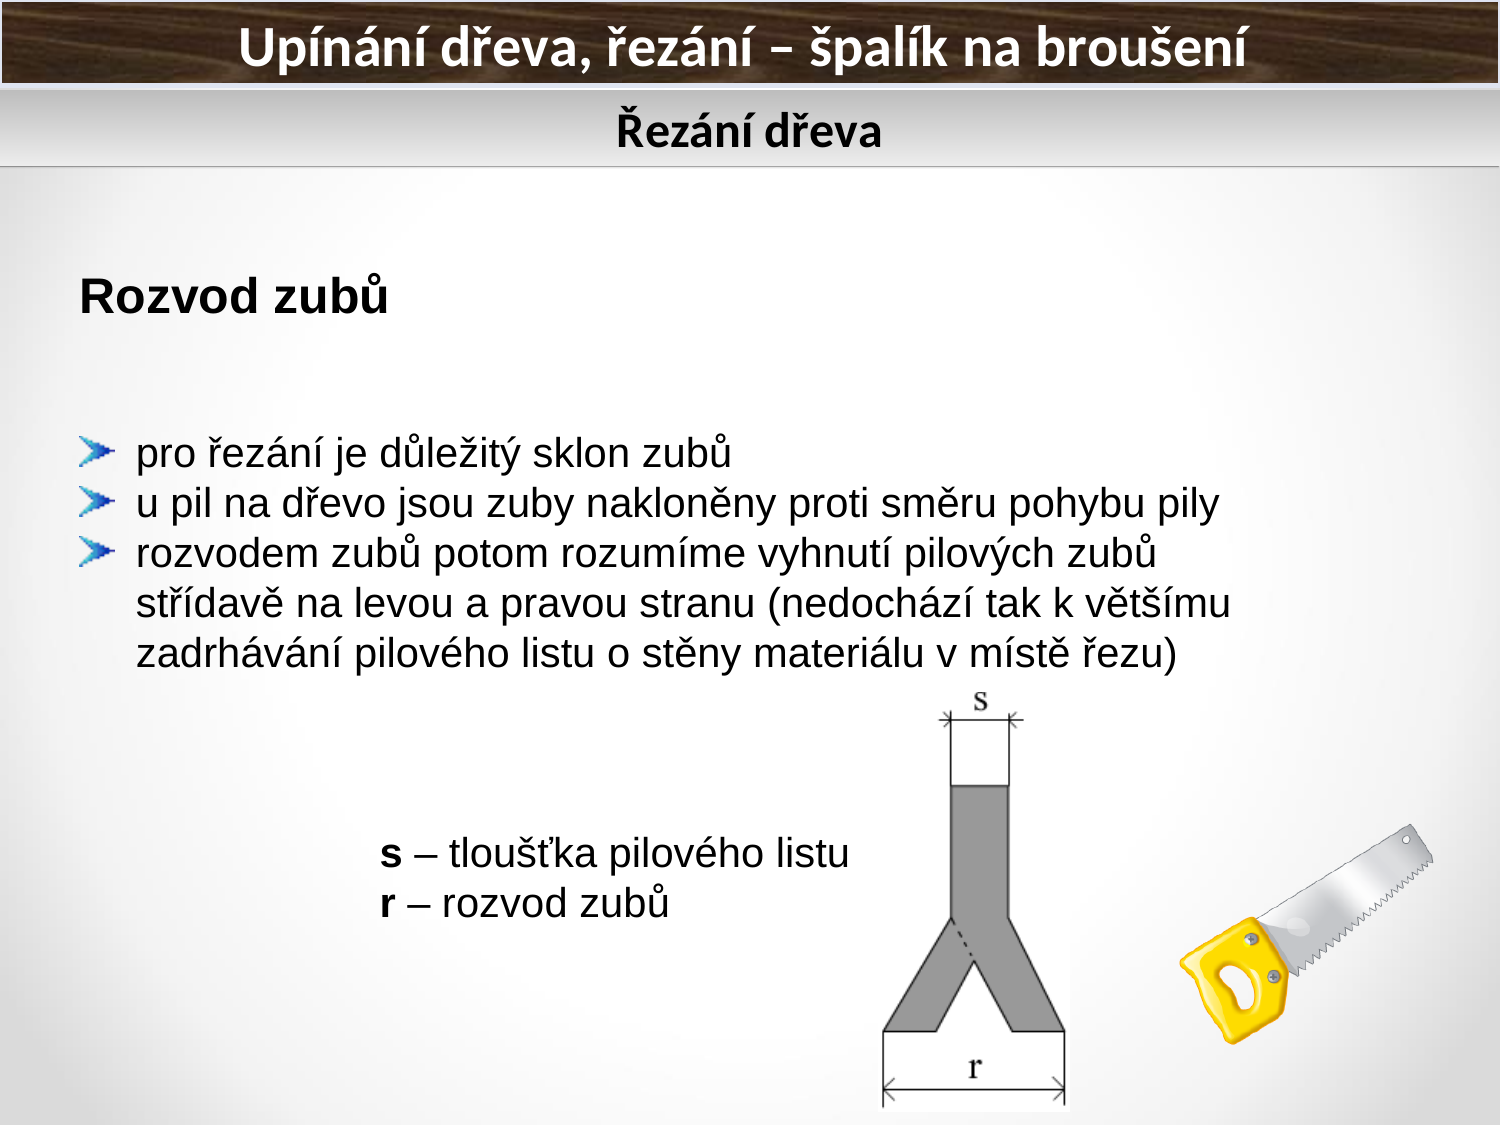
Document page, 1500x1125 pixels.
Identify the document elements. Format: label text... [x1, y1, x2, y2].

picture [0, 166, 1500, 1125]
text_box Rozvod zubů [64, 255, 1436, 331]
text_box Řezání dřeva [0, 90, 1500, 166]
picture [0, 86, 1500, 90]
text_box pro řezání je důležitý sklon zubů u pil na dřevo jsou zuby nakloněny proti směru pohybu pily rozvodem zubů potom rozumíme vyhnutí pilových zubů střídavě na levou a pravou stranu (nedochází tak k většímu zadrhávání pilového listu o stěny materiálu v místě řezu) s – tloušťka pilového listu r – rozvod zubů [64, 418, 1306, 935]
text_box Upínání dřeva, řezání – špalík na broušení [0, 0, 1500, 86]
